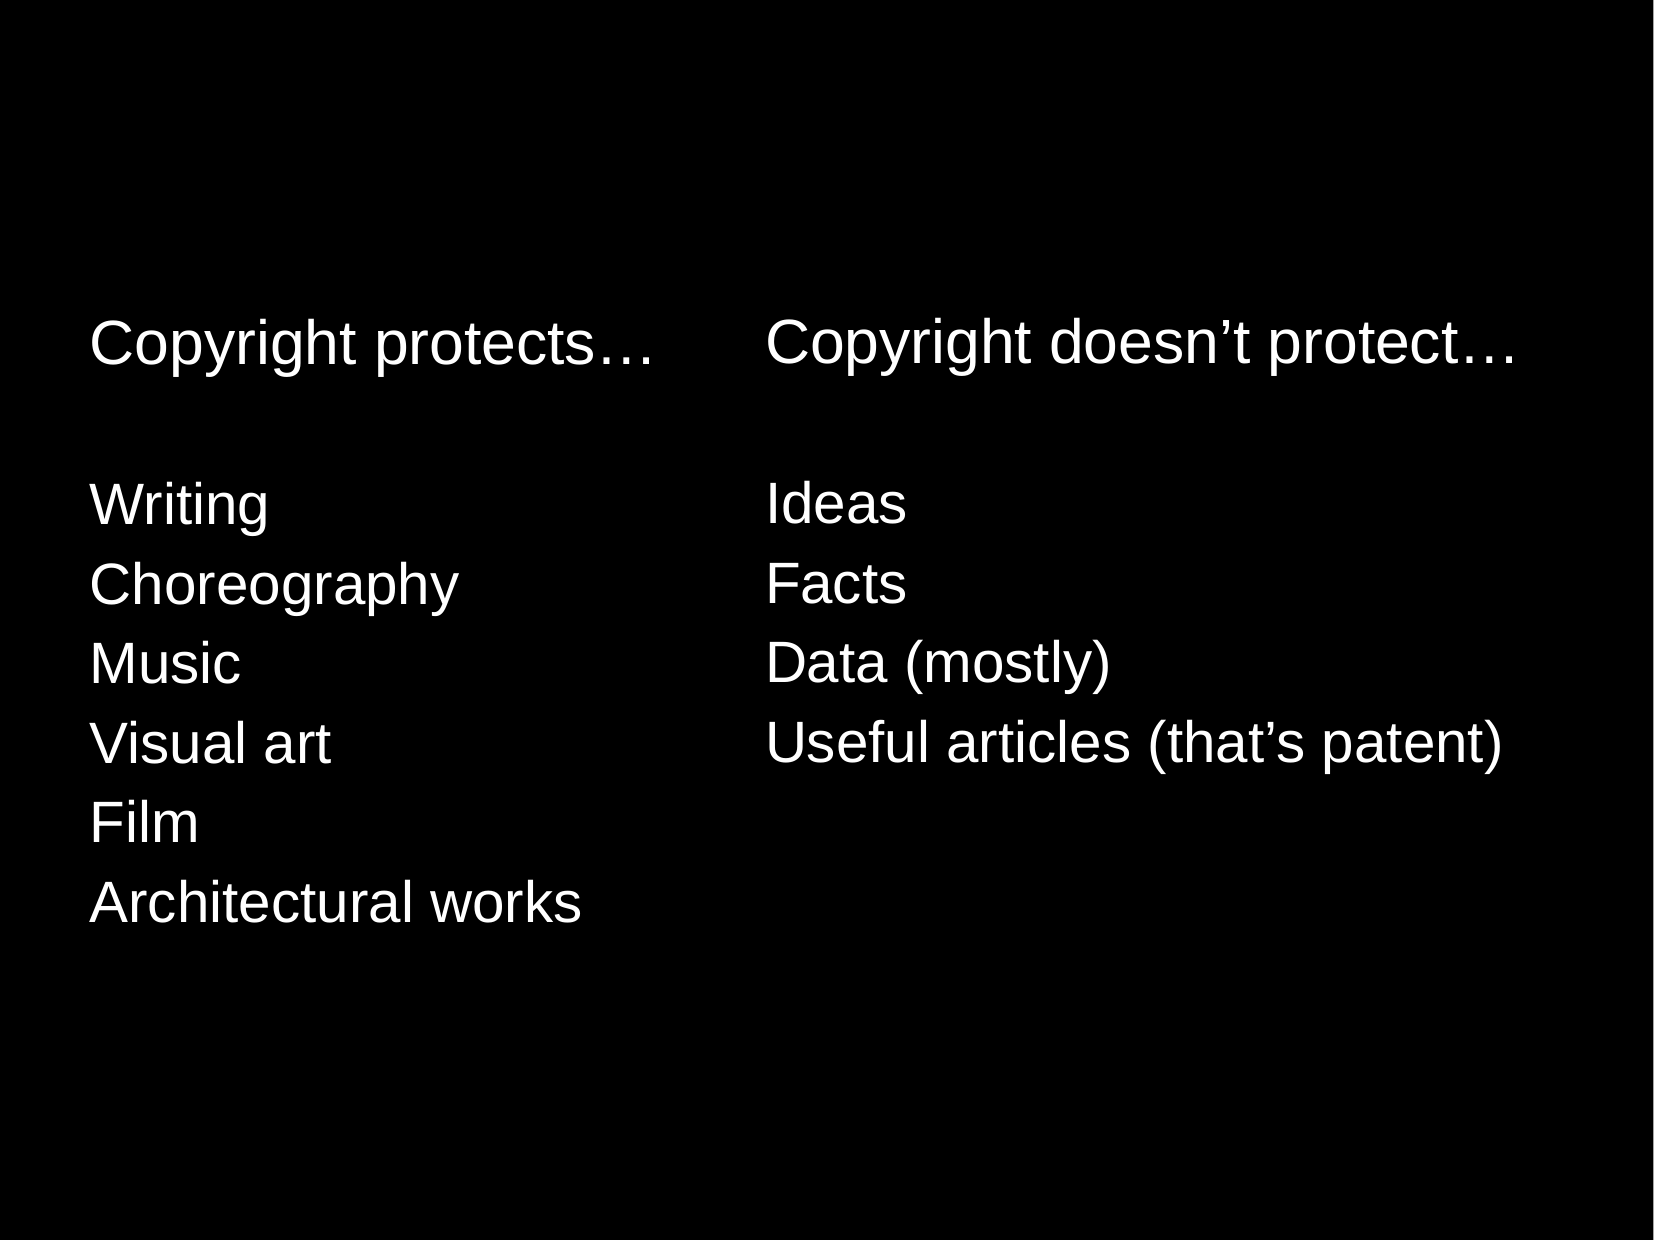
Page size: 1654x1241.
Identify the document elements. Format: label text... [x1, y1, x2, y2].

text_box Copyright doesn’t protect… Ideas Facts Data (mostly) Useful articles (that’s patent) [750, 299, 1575, 861]
text_box Copyright protects… Writing Choreography Music Visual art Film Architectural works [74, 300, 750, 1020]
